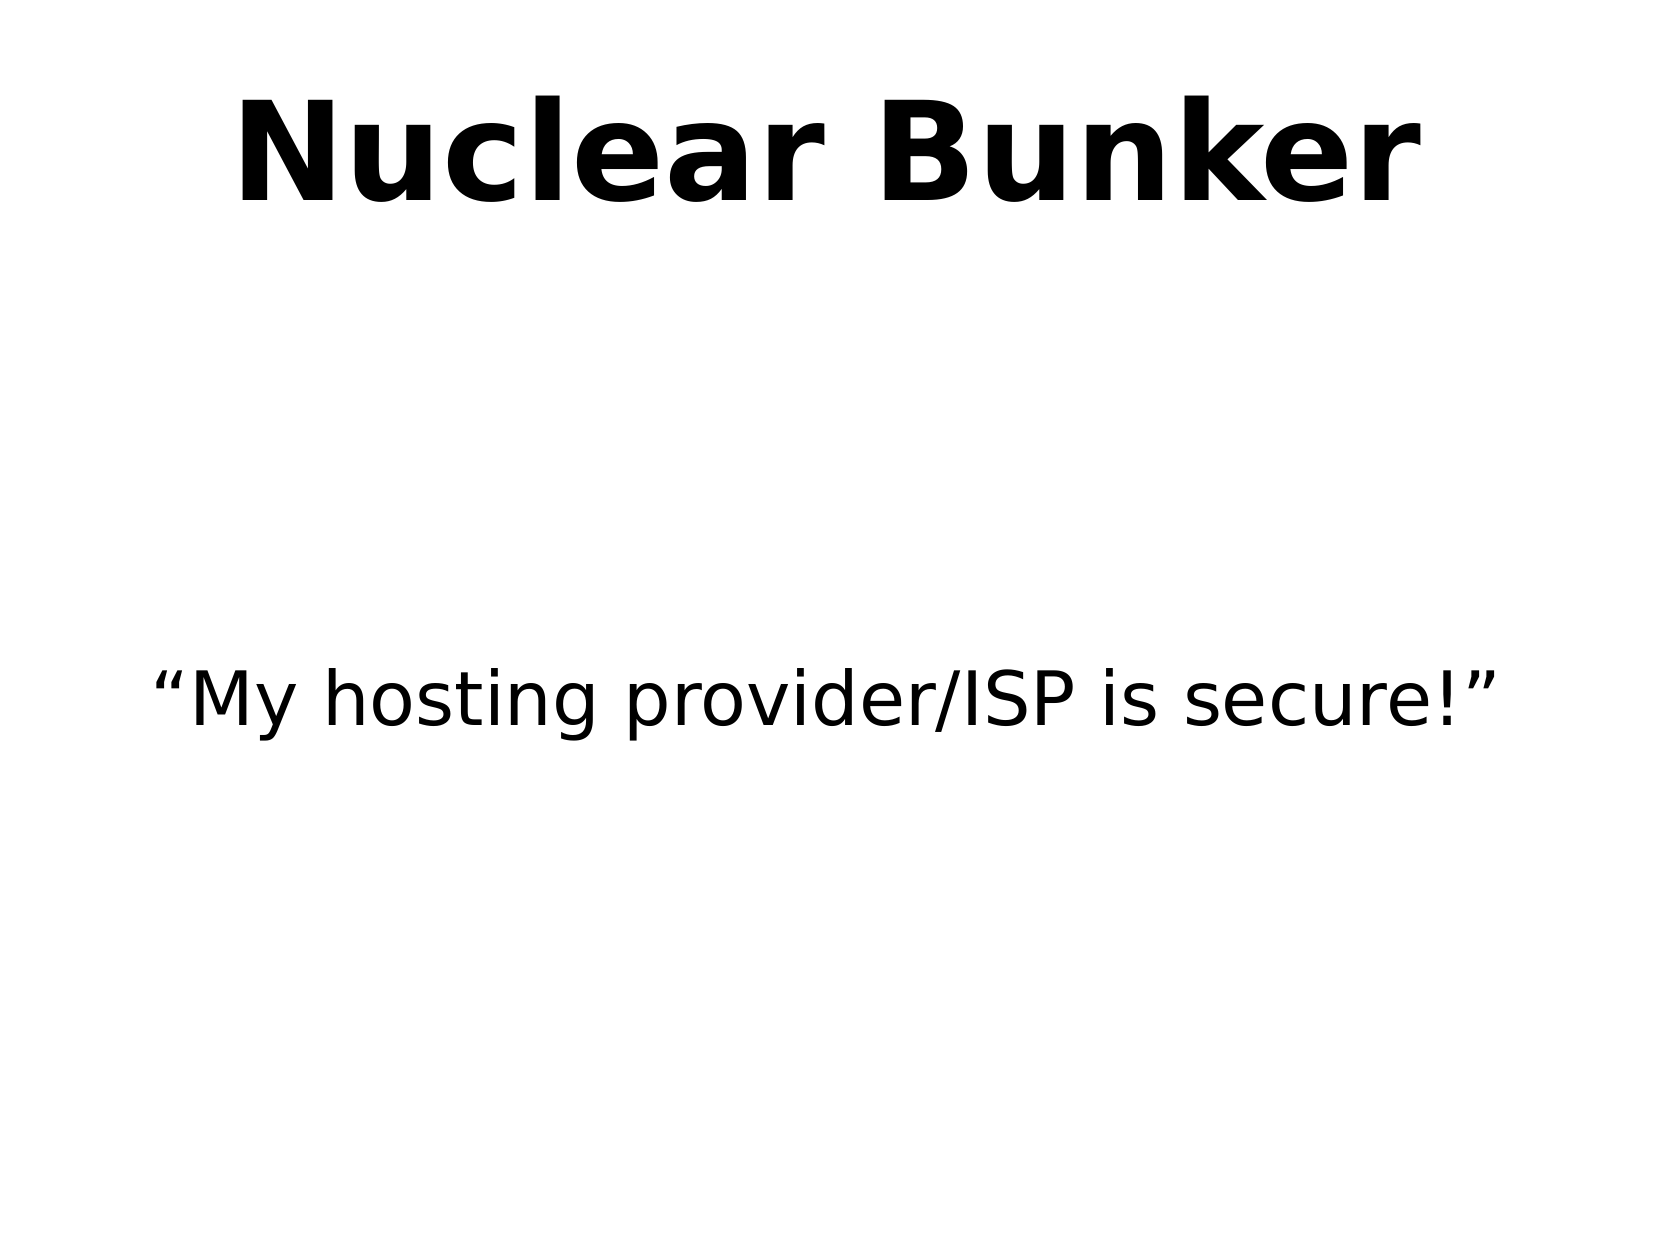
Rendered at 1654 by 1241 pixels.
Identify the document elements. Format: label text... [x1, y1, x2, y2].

title Nuclear Bunker [82, 49, 1571, 257]
subtitle “My hosting provider/ISP is secure!” [82, 290, 1571, 1109]
